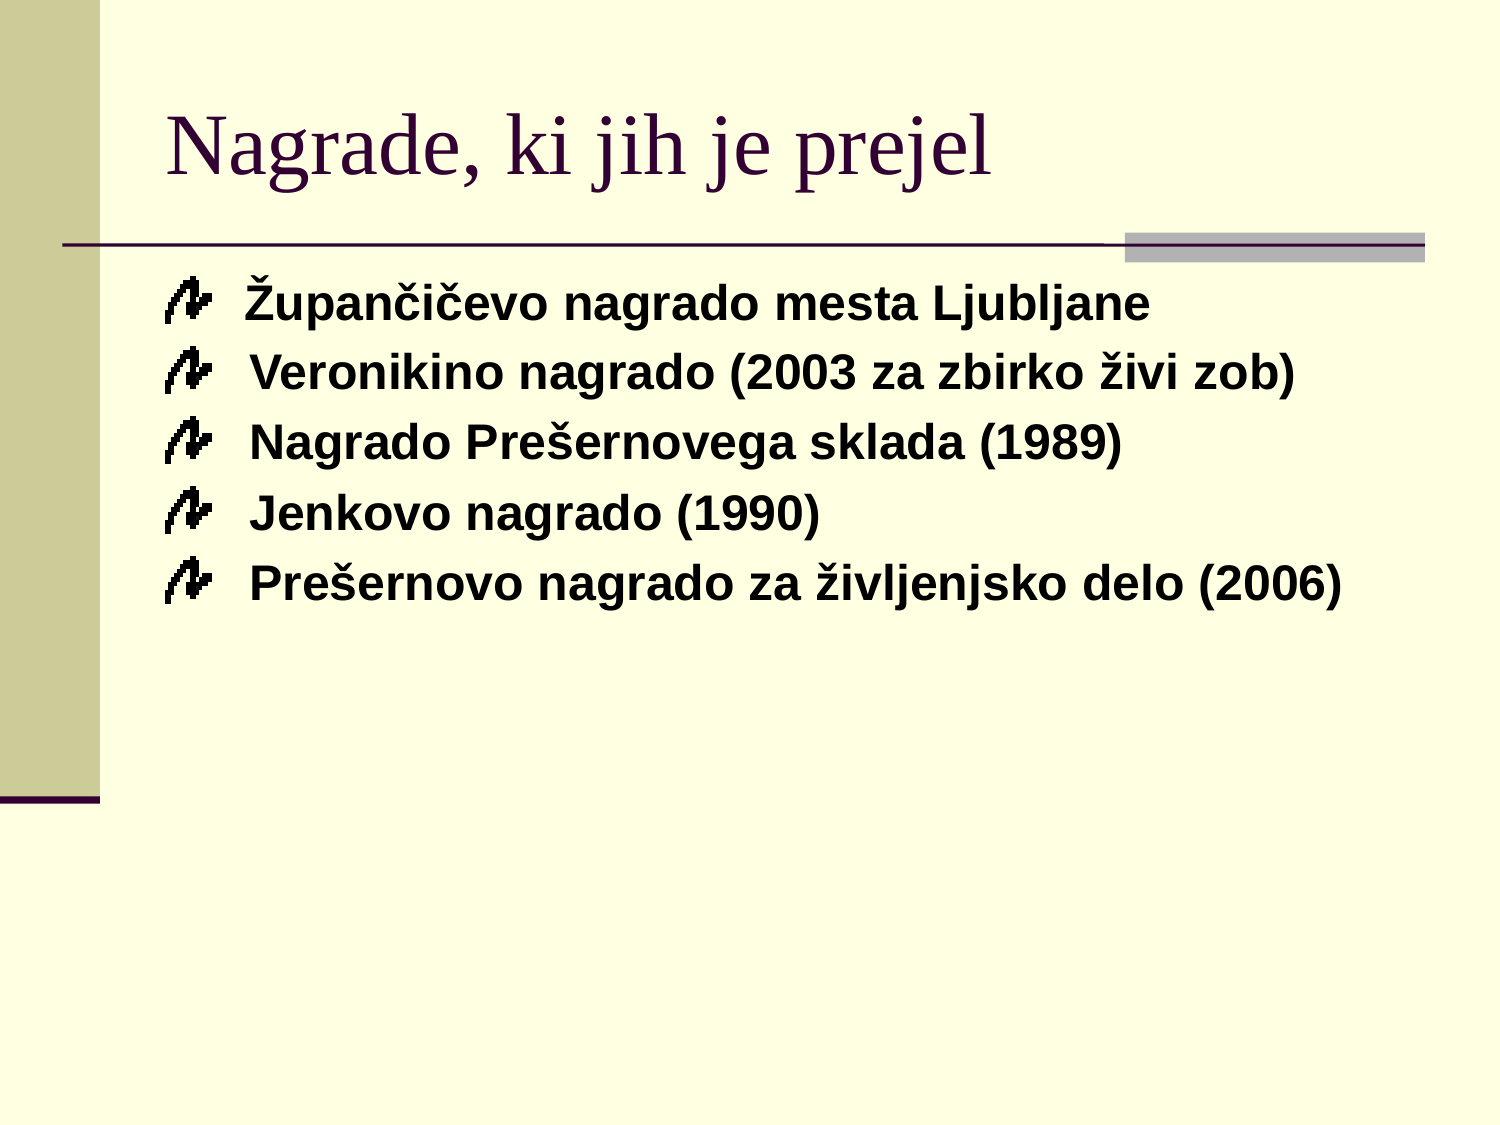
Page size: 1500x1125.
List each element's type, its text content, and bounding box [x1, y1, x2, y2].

list Župančičevo nagrado mesta Ljubljane Veronikino nagrado (2003 za zbirko živi zob) Nagrado Prešernovega sklada (1989) Jenkovo nagrado (1990) Prešernovo nagrado za življenjsko delo (2006) [150, 262, 1425, 1006]
title Nagrade, ki jih je prejel [150, 45, 1425, 234]
